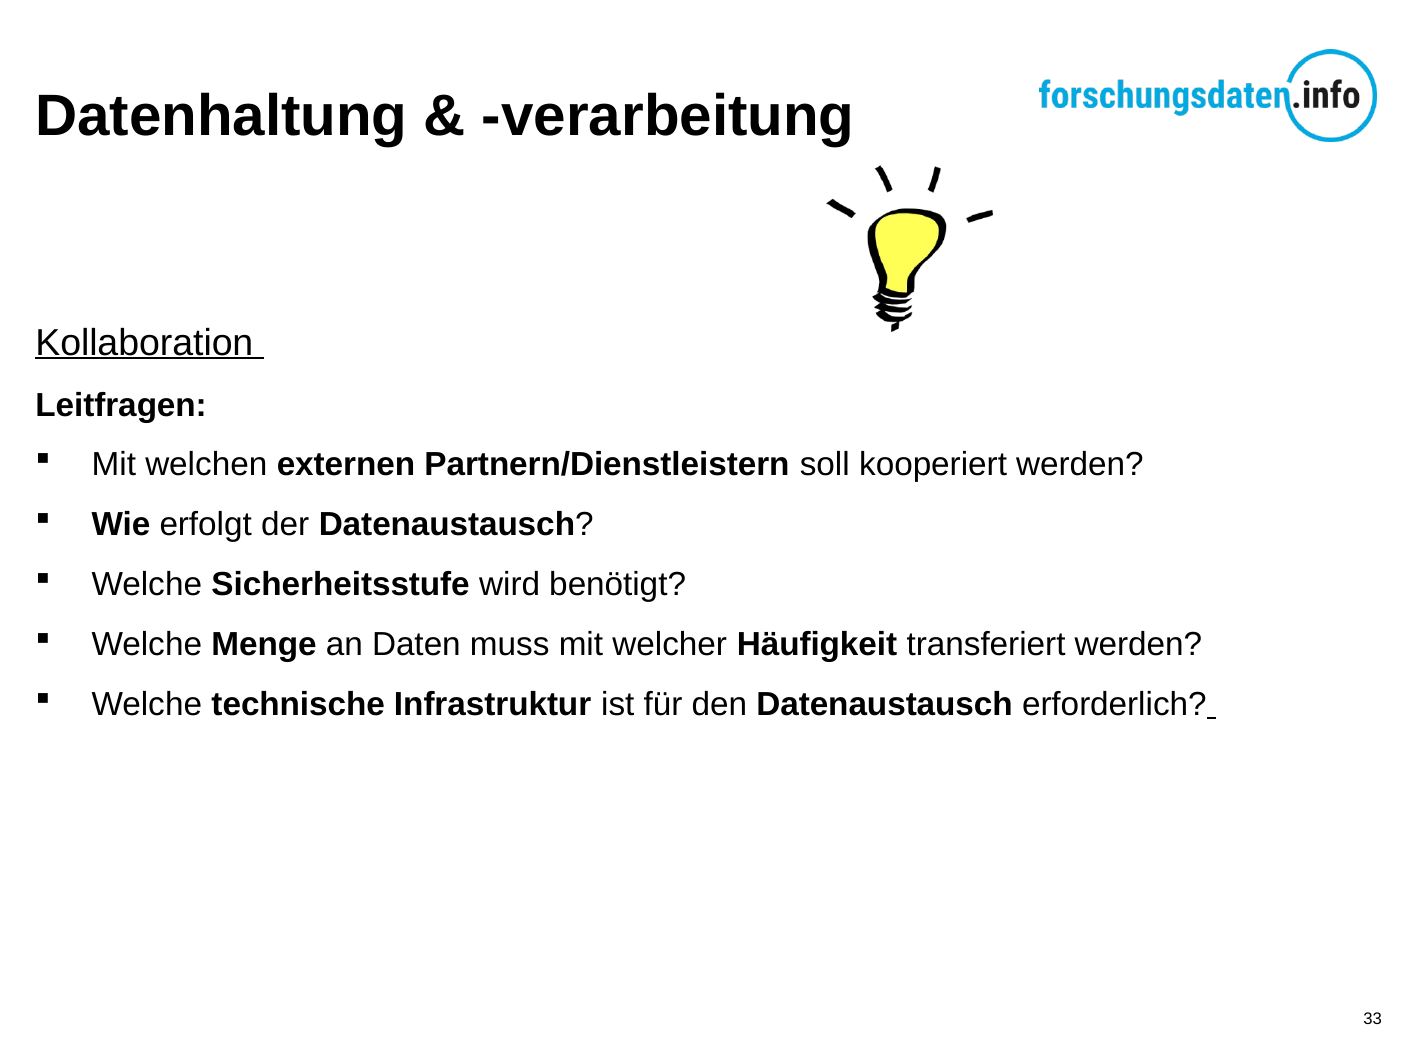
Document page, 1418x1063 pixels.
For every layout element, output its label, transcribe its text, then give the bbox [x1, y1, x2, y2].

picture [1039, 49, 1372, 142]
picture [1339, 49, 1377, 85]
list Kollaboration Leitfragen: Mit welchen externen Partnern/Dienstleistern soll kooperiert werden? Wie erfolgt der Datenaustausch? Welche Sicherheitsstufe wird benötigt? Welche Menge an Daten muss mit welcher Häufigkeit transferiert werden? Welche technische Infrastruktur ist für den Datenaustausch erforderlich? [35, 295, 1418, 940]
picture [1342, 107, 1377, 142]
picture [826, 165, 993, 332]
title Datenhaltung & -verarbeitung [35, 76, 1022, 254]
slide_number <Nummer> [1015, 1003, 1382, 1028]
